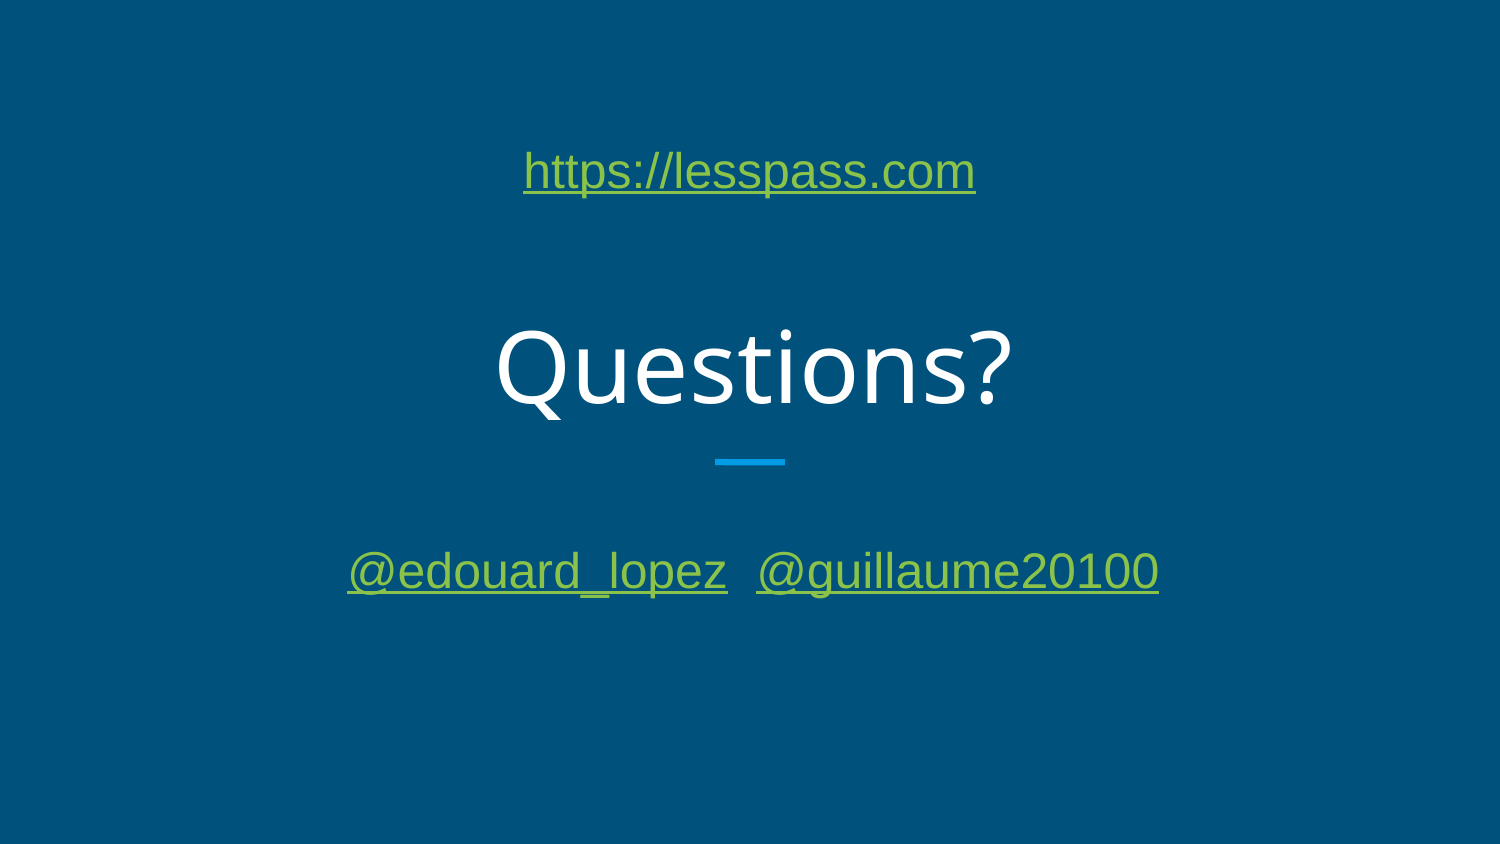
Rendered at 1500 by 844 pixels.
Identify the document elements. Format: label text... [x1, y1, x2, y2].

title Questions? [78, 289, 1428, 439]
text_box https://lesspass.com [0, 123, 1500, 205]
text_box @edouard_lopez @guillaume20100 [3, 523, 1500, 605]
